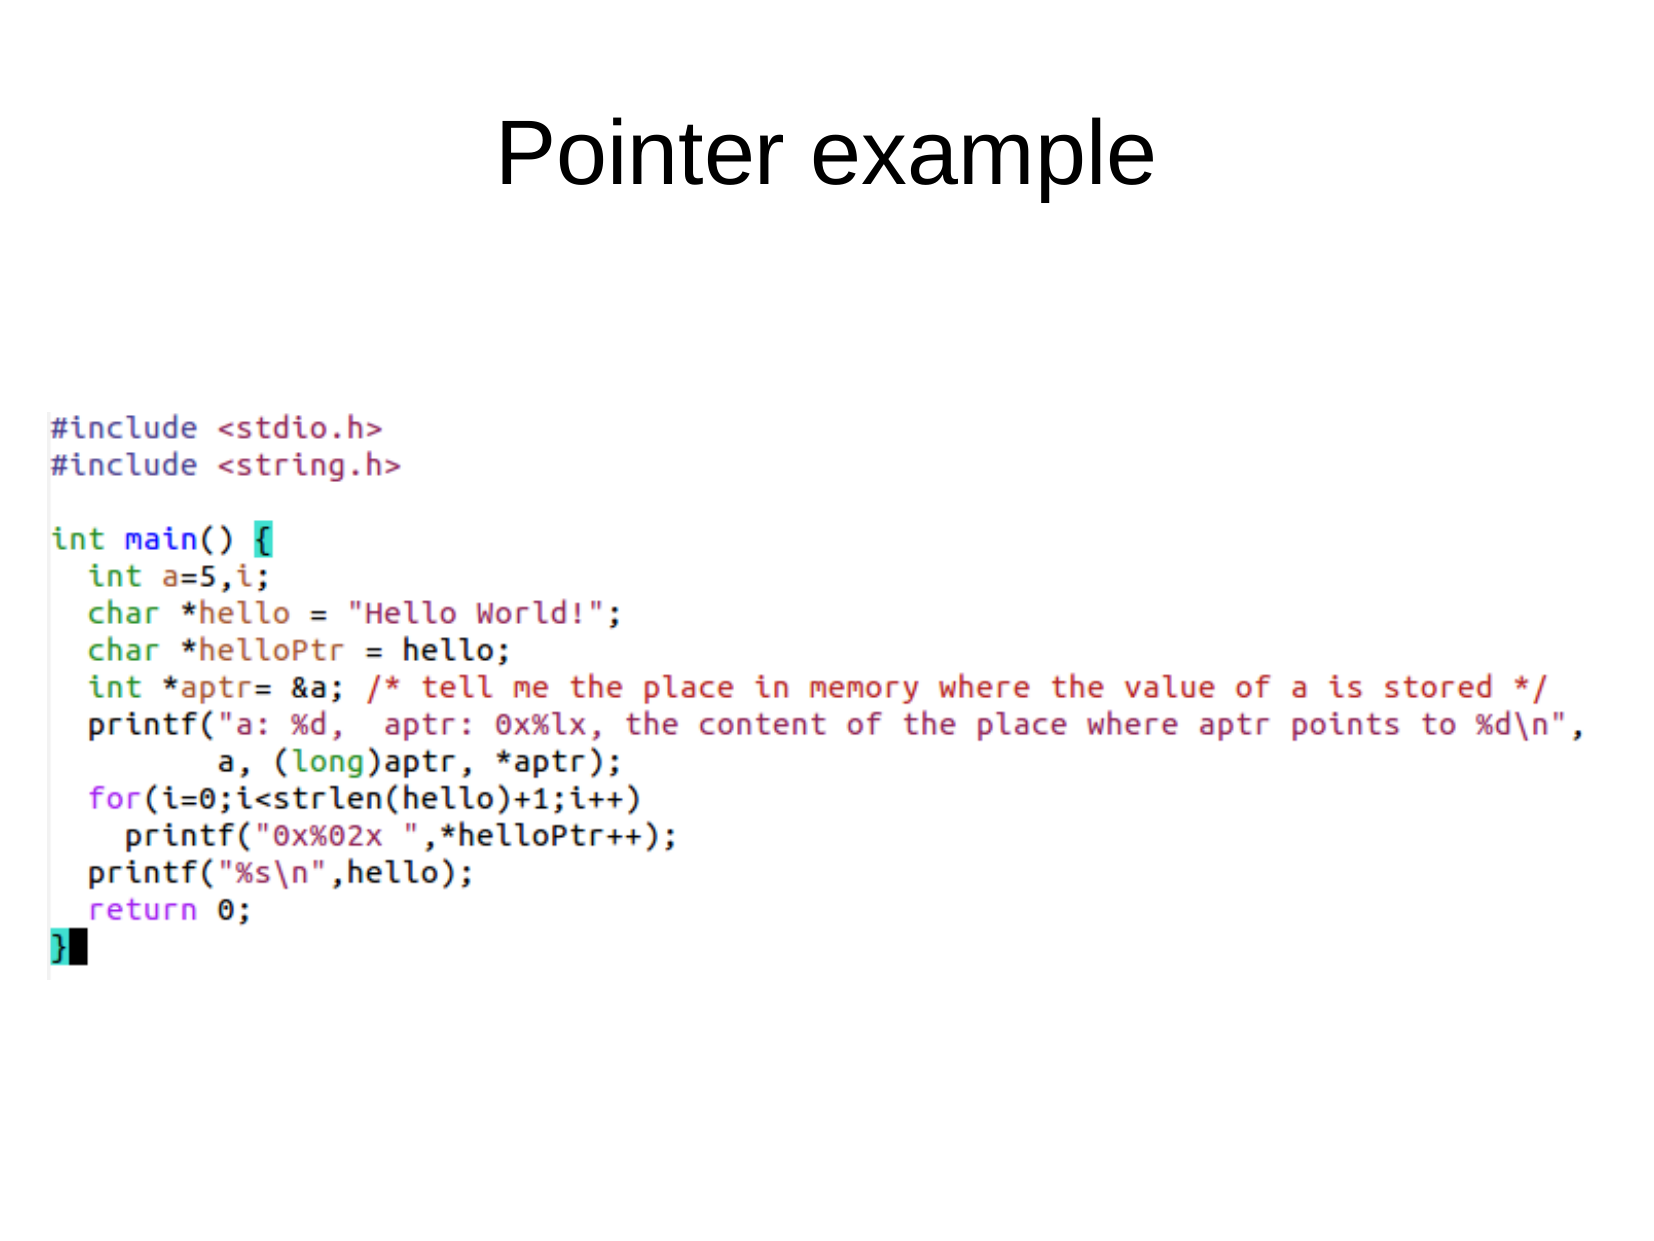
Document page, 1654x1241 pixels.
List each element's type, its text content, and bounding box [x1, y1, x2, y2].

picture [47, 412, 1606, 980]
title Pointer example [82, 49, 1571, 257]
